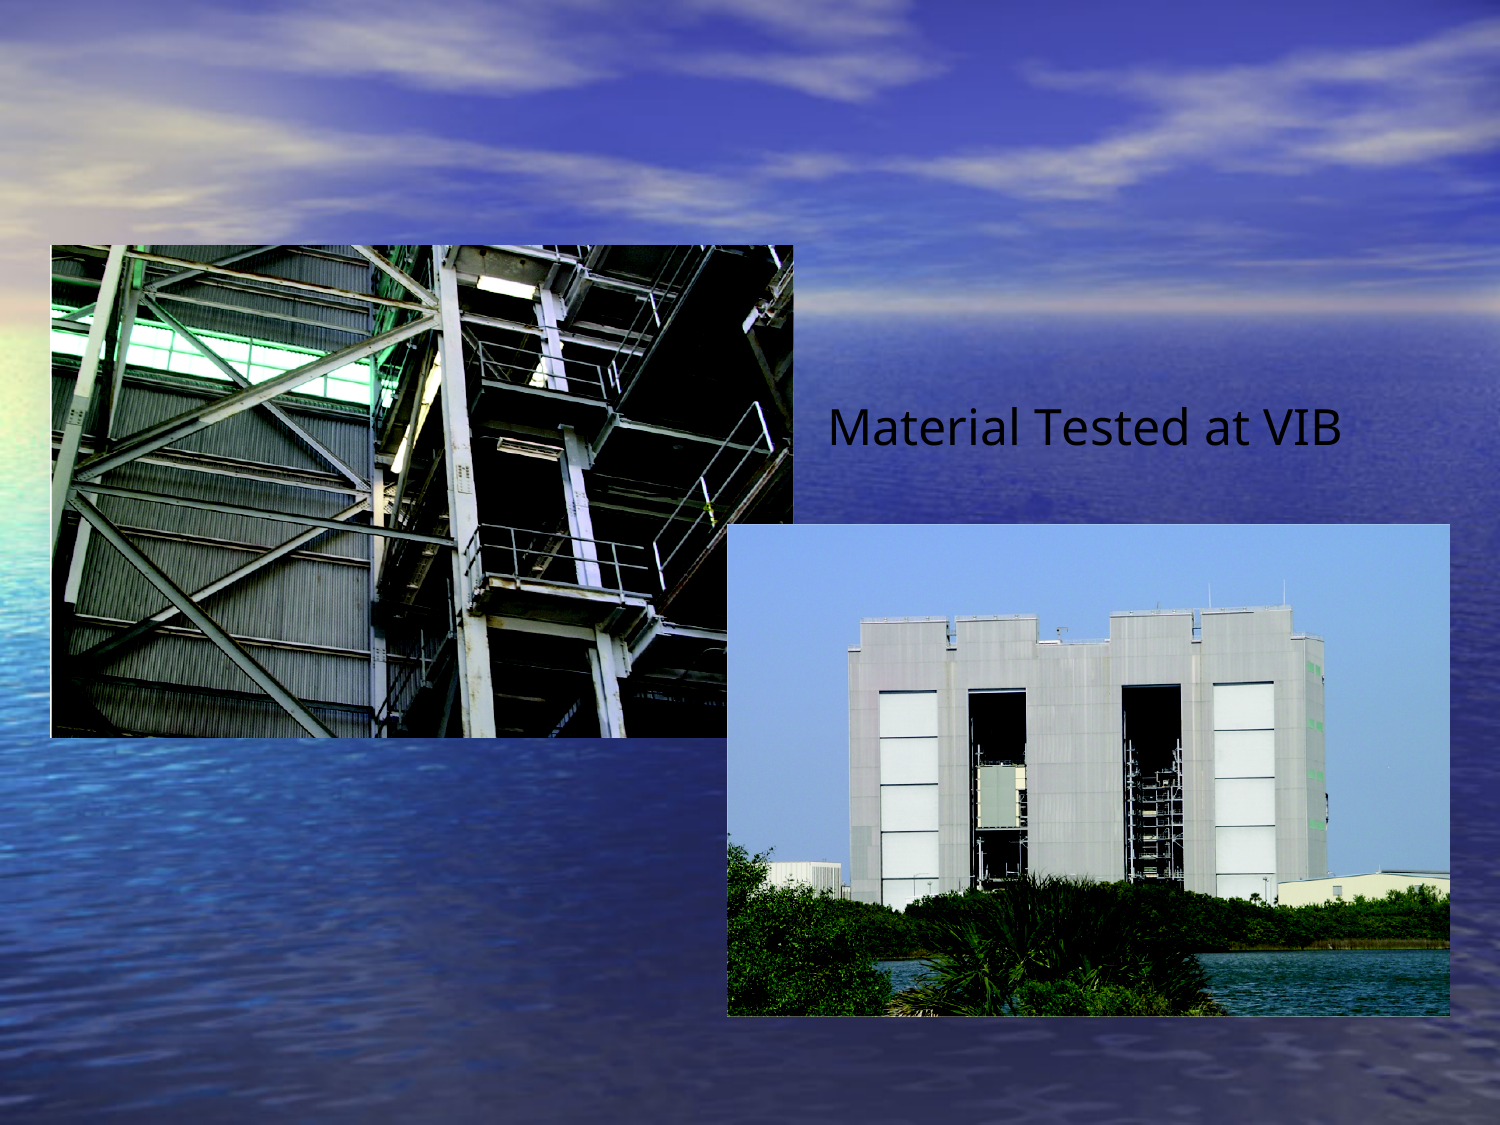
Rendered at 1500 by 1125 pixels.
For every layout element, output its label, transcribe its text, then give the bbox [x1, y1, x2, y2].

text_box Material Tested at VIB [812, 387, 1438, 463]
picture [0, 0, 1500, 1125]
